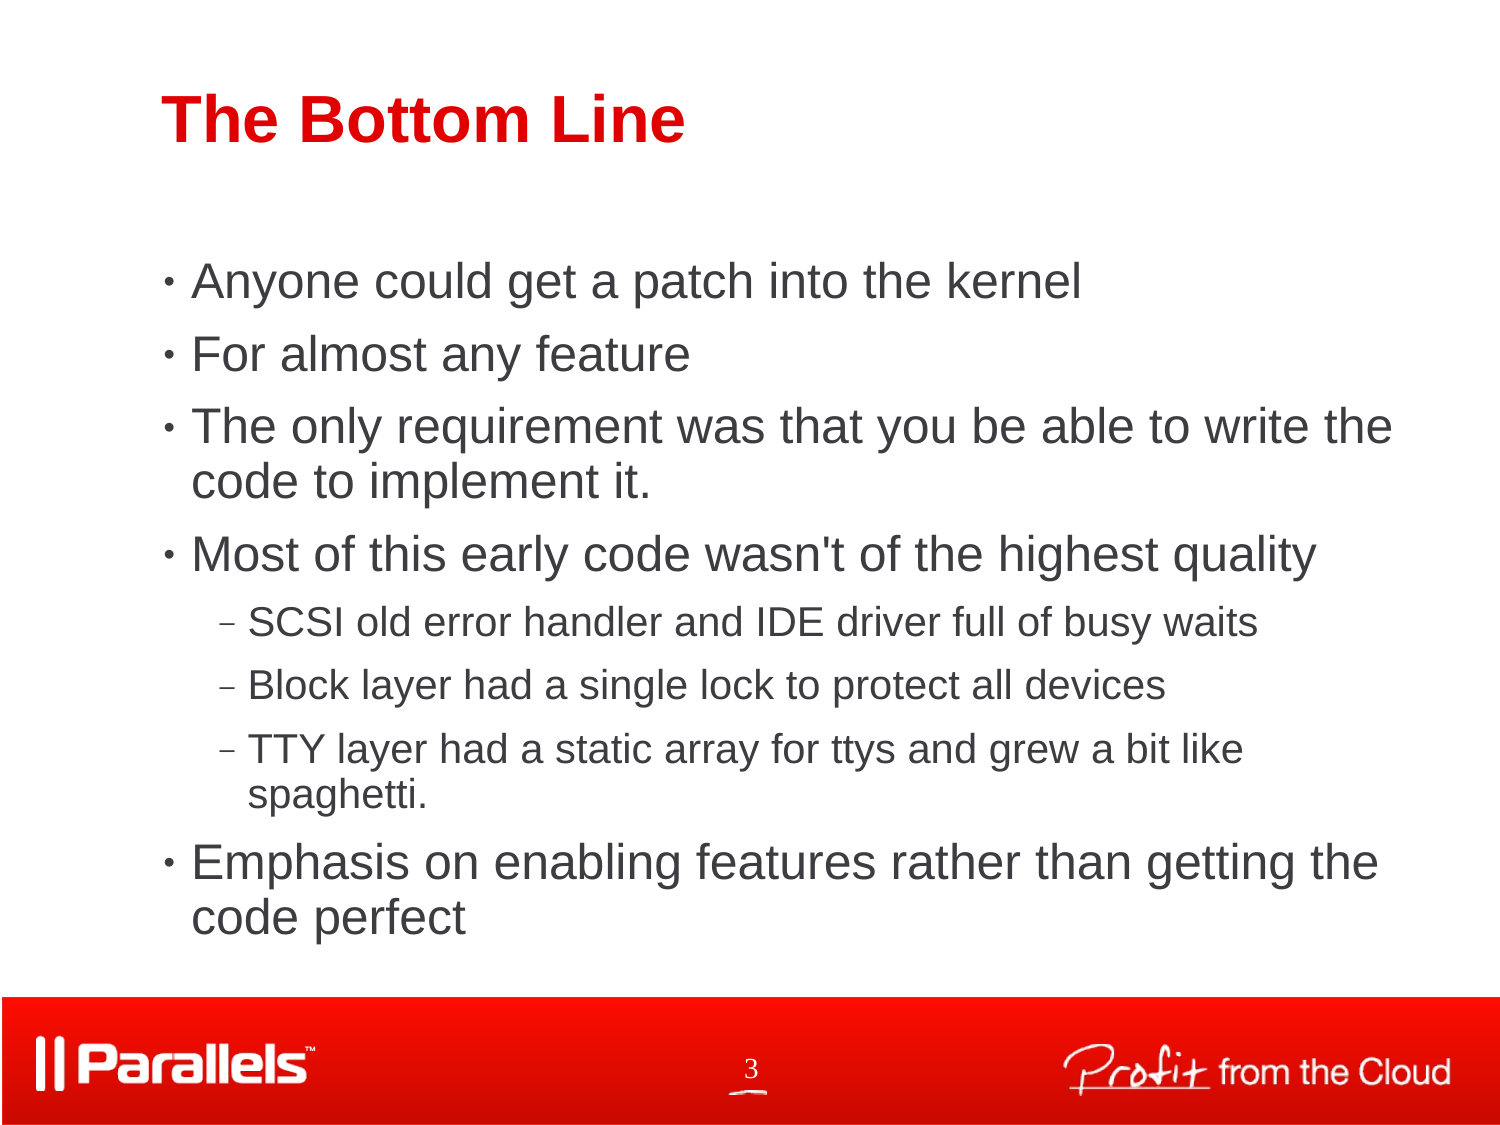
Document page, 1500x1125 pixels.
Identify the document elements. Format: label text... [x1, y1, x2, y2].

picture [1049, 1033, 1465, 1096]
list Anyone could get a patch into the kernel For almost any feature The only requirement was that you be able to write the code to implement it. Most of this early code wasn't of the highest quality SCSI old error handler and IDE driver full of busy waits Block layer had a single lock to protect all devices TTY layer had a static array for ttys and grew a bit like spaghetti. Emphasis on enabling features rather than getting the code perfect [163, 254, 1404, 998]
picture [727, 1090, 767, 1095]
picture [36, 1034, 318, 1091]
title The Bottom Line [161, 41, 1383, 205]
